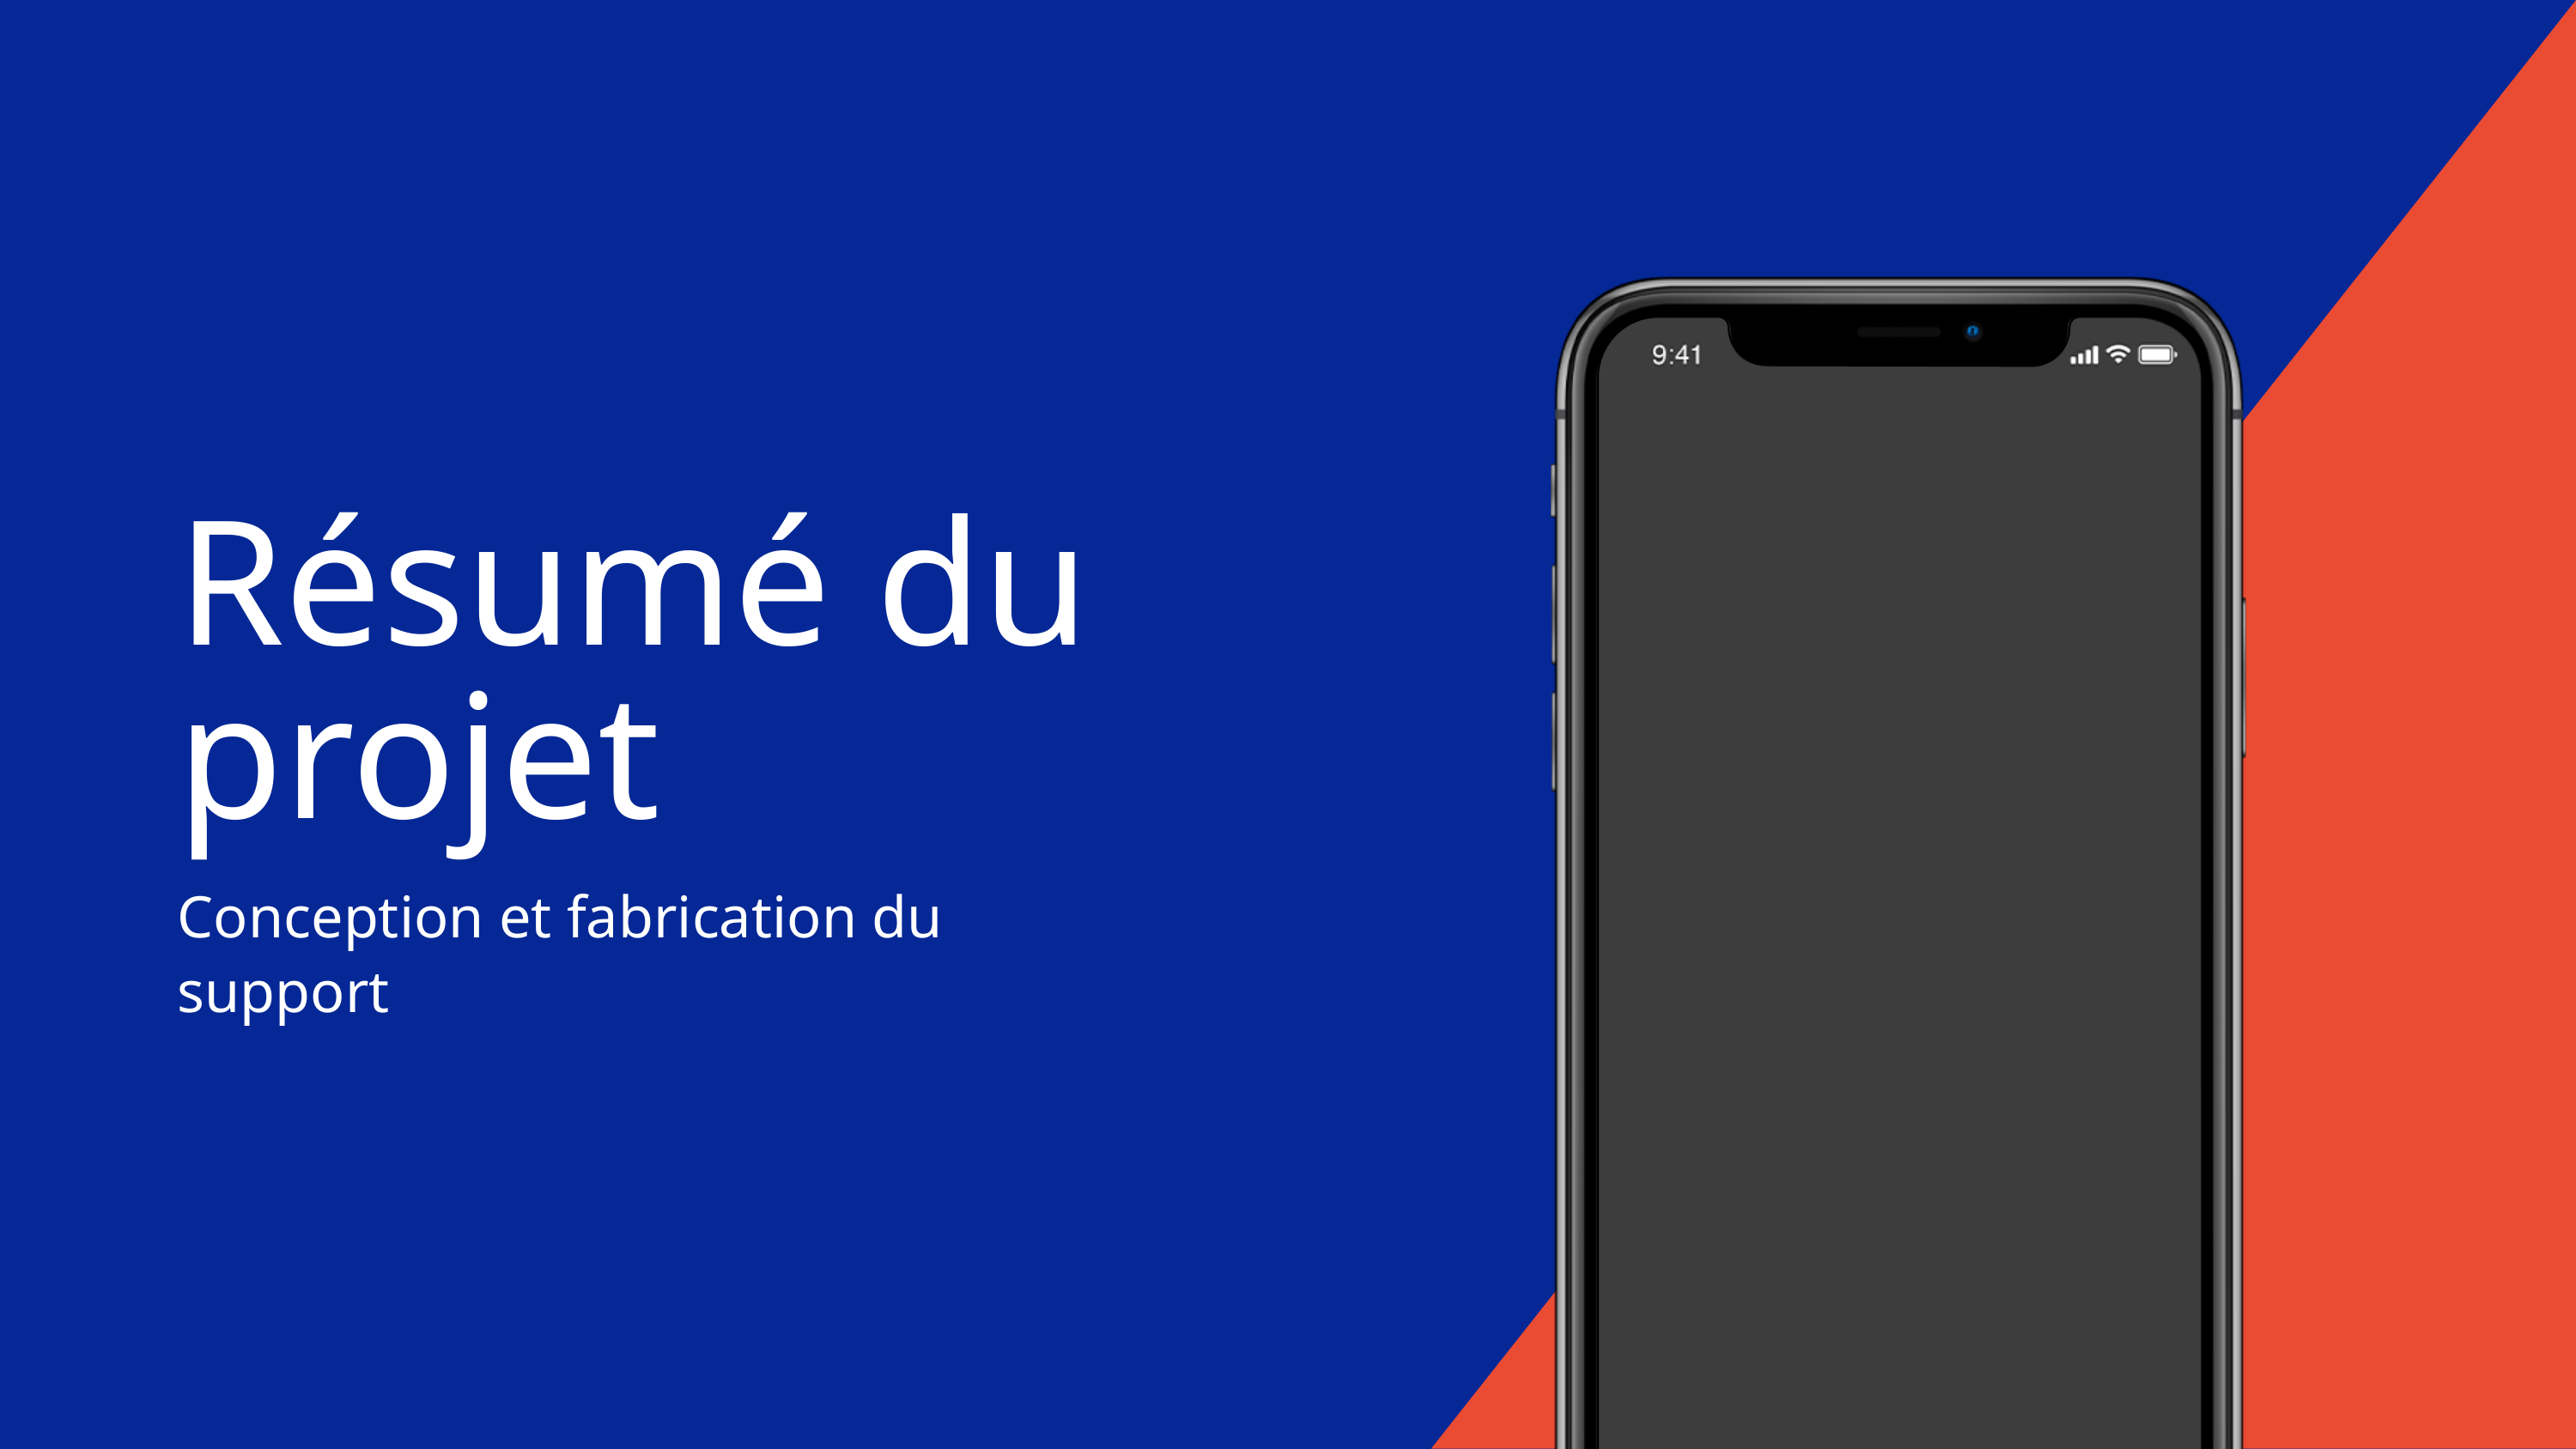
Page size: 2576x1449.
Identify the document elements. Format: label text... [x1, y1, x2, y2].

text_box Résumé du projet [526, 737, 574, 762]
text_box Résumé du projet [177, 506, 1406, 1027]
text_box Résumé du projet [376, 737, 431, 800]
text_box Résumé du projet [207, 737, 258, 800]
text_box Conception et fabrication du support [177, 800, 1147, 1024]
text_box [1431, 0, 2576, 1449]
